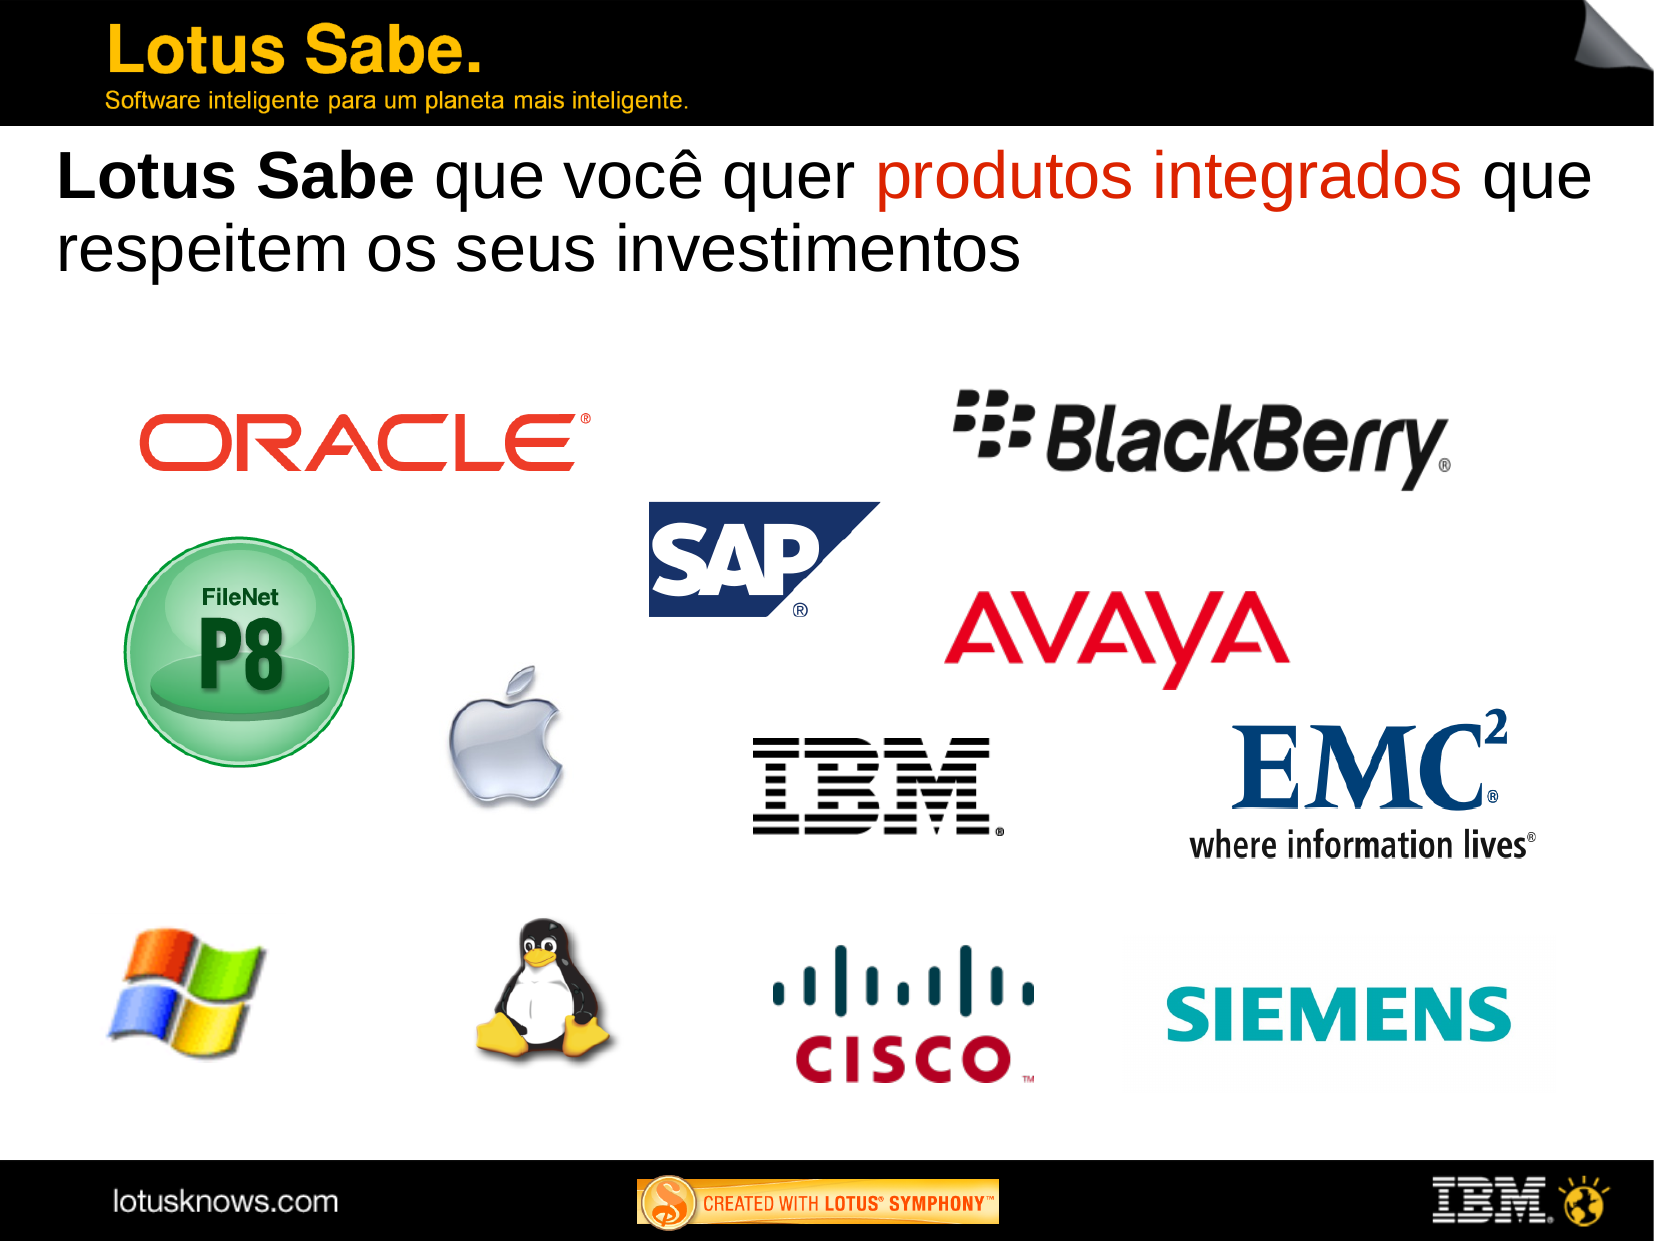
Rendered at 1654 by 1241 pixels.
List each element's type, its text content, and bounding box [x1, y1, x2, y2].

picture [0, 0, 1654, 126]
picture [88, 912, 286, 1063]
picture [649, 501, 881, 617]
picture [753, 738, 1004, 836]
title Lotus Sabe que você quer produtos integrados que respeitem os seus investimentos [56, 140, 1595, 287]
picture [944, 366, 1465, 502]
picture [944, 590, 1292, 691]
picture [773, 944, 1034, 1083]
picture [139, 413, 591, 471]
picture [439, 662, 591, 827]
picture [0, 1160, 1654, 1241]
picture [1122, 935, 1556, 1093]
picture [123, 536, 355, 768]
picture [472, 915, 624, 1070]
picture [1189, 708, 1536, 860]
